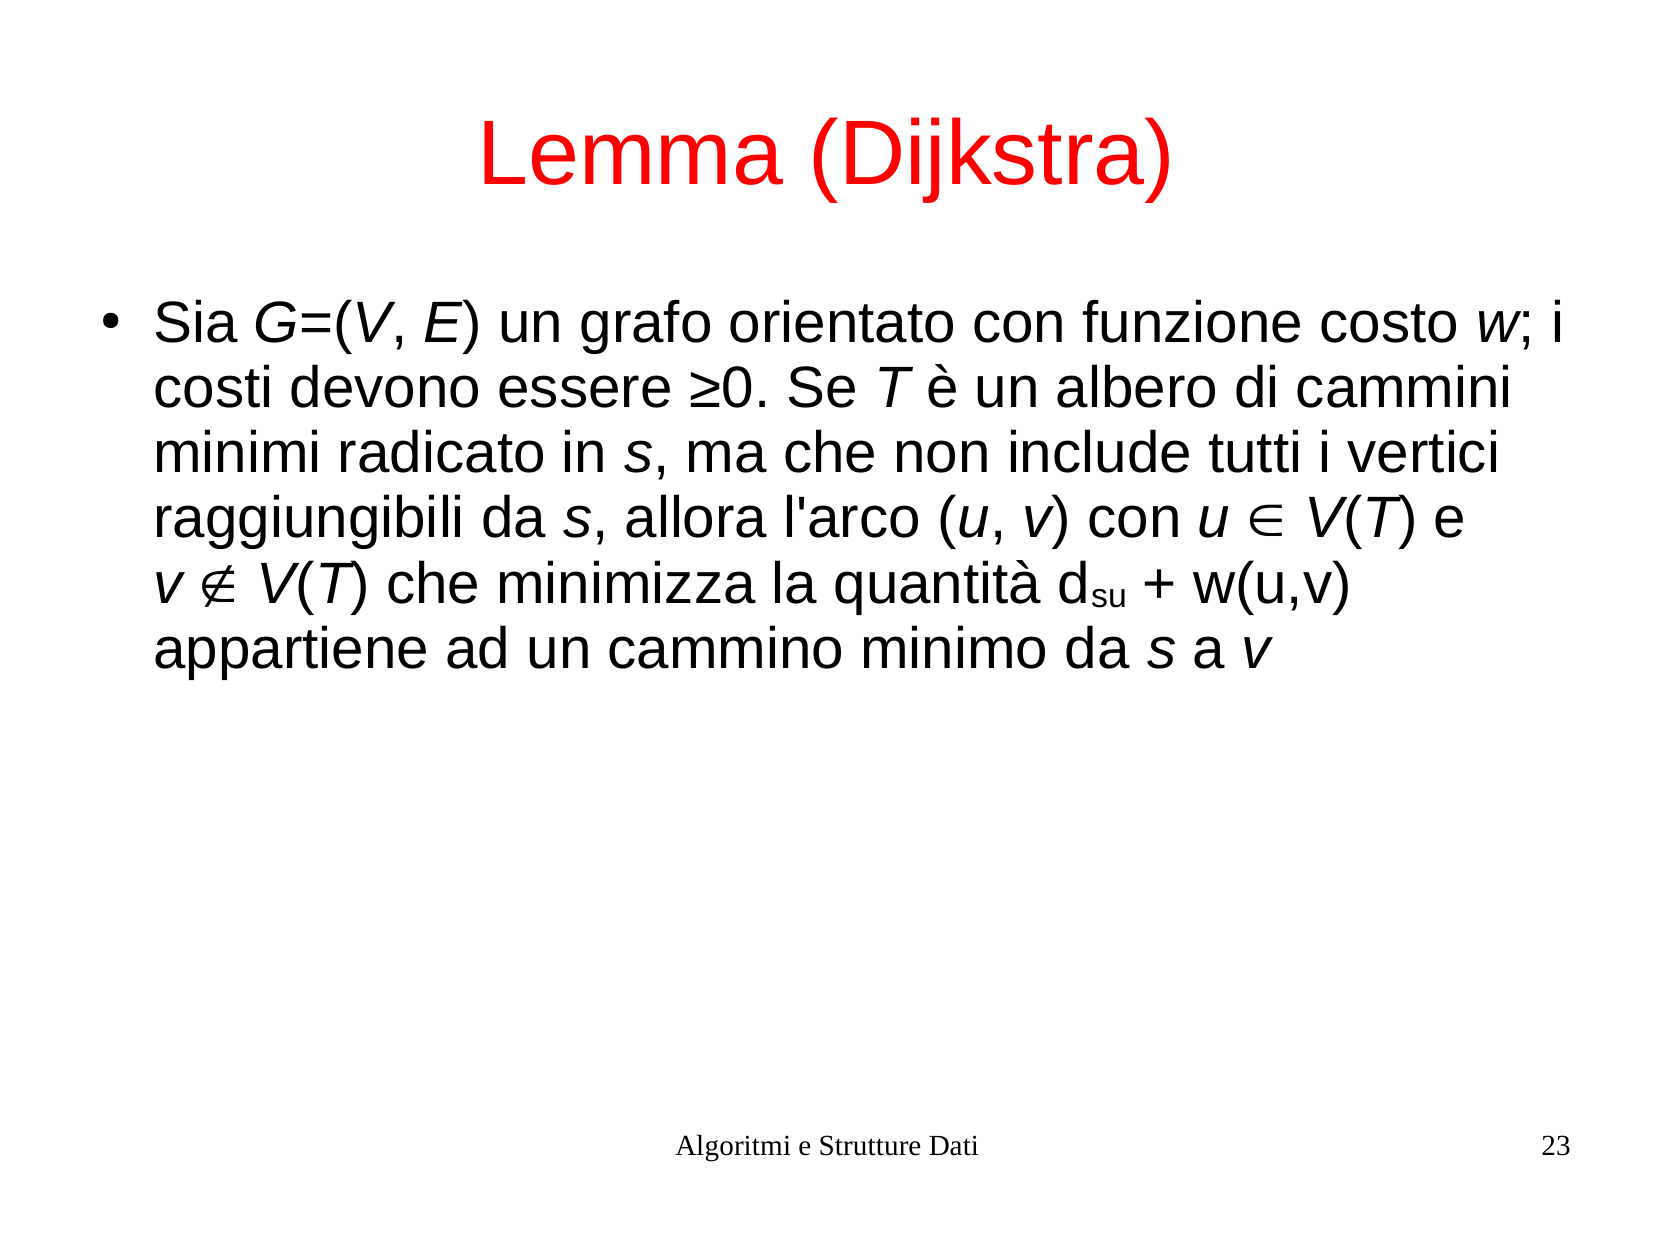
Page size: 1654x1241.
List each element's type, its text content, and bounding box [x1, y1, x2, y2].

title Lemma (Dijkstra) [82, 49, 1571, 257]
list Sia G=(V, E) un grafo orientato con funzione costo w; i costi devono essere ≥0. Se T è un albero di cammini minimi radicato in s, ma che non include tutti i vertici raggiungibili da s, allora l'arco (u, v) con u  V(T) e v  V(T) che minimizza la quantità dsu + w(u,v) appartiene ad un cammino minimo da s a v [82, 290, 1571, 1109]
